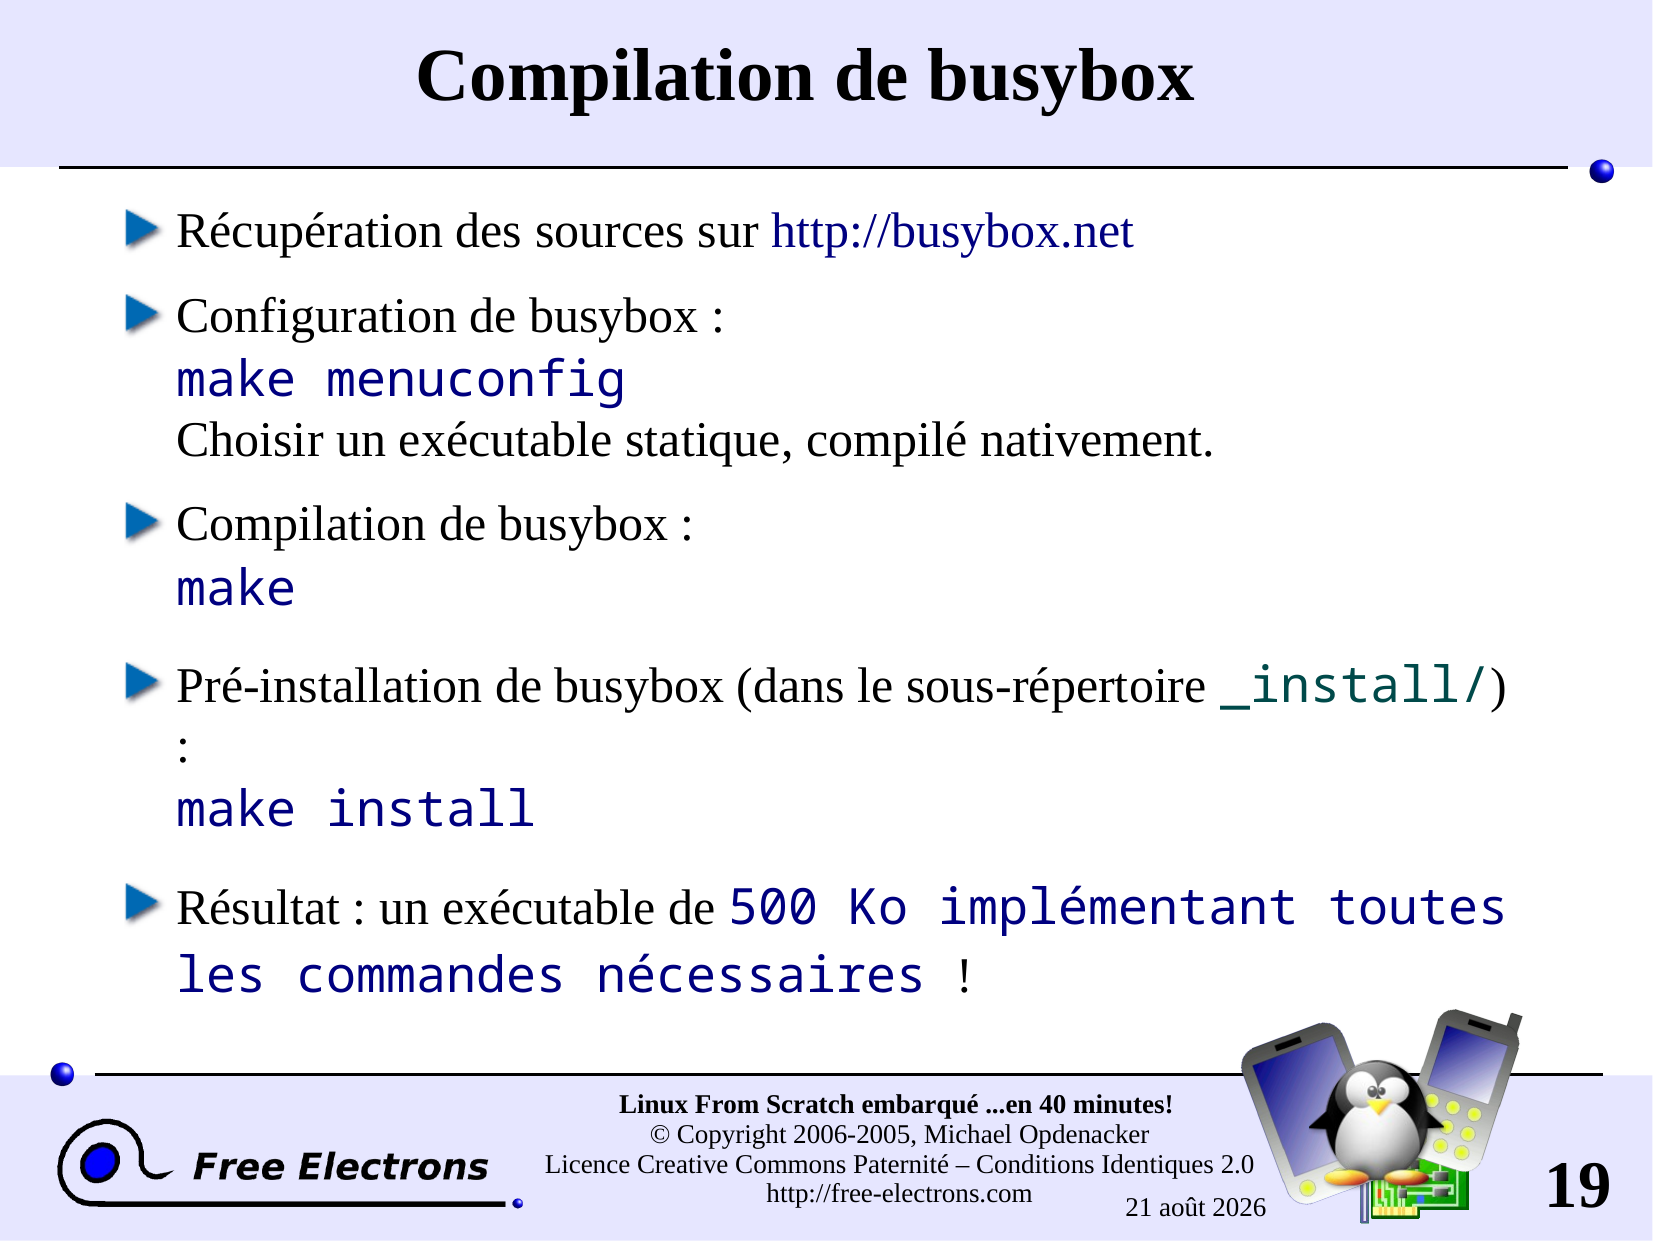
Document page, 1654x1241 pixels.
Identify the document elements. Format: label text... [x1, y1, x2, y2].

picture [1226, 1008, 1537, 1241]
list Récupération des sources sur http://busybox.net Configuration de busybox : make menuconfig Choisir un exécutable statique, compilé nativement. Compilation de busybox : make Pré-installation de busybox (dans le sous-répertoire _install/) : make install Résultat : un exécutable de 500 Ko implémentant toutes les commandes nécessaires ! [105, 203, 1518, 1054]
picture [50, 1108, 527, 1216]
title Compilation de busybox [60, 18, 1551, 132]
